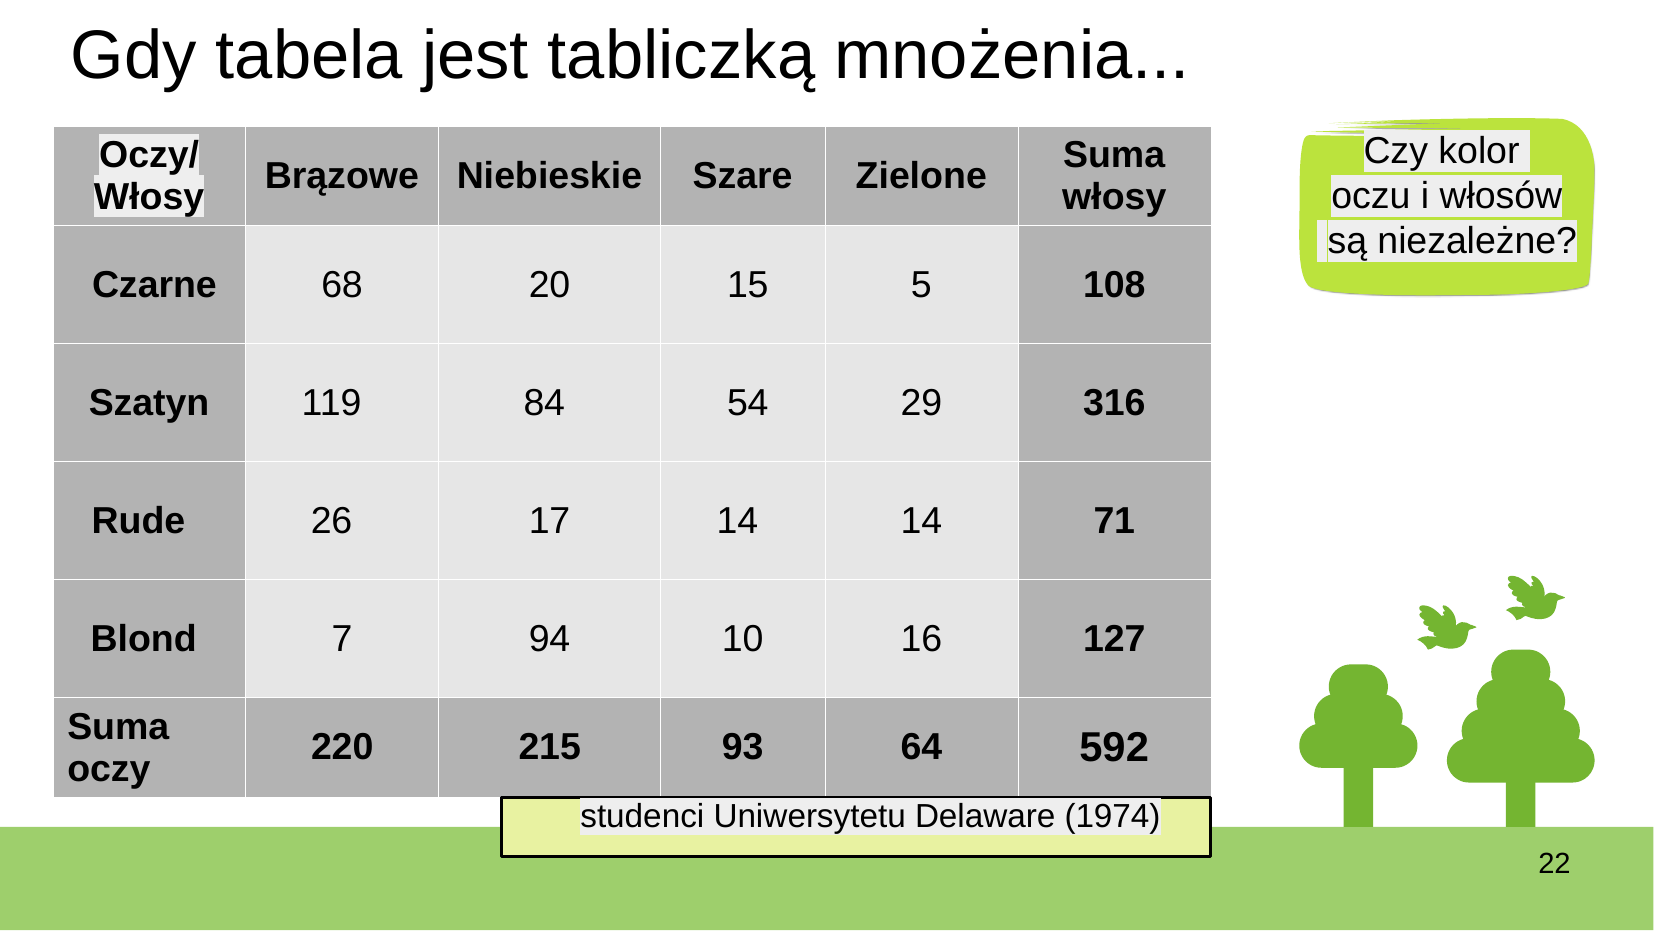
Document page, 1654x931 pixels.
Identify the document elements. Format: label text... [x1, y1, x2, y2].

table_header Zielone [826, 127, 1018, 225]
table_cell 15 [661, 226, 825, 343]
table_cell 127 [1019, 580, 1211, 697]
table_cell 20 [439, 226, 660, 343]
title Gdy tabela jest tabliczką mnożenia... [69, 0, 1192, 114]
table_cell Szatyn [54, 344, 245, 461]
table_cell 26 [246, 462, 438, 579]
table_cell 215 [439, 698, 660, 797]
table_cell Rude [54, 462, 245, 579]
table_cell 17 [439, 462, 660, 579]
table_cell 592 [1019, 698, 1211, 796]
table_cell 5 [826, 226, 1018, 343]
table_cell 10 [661, 580, 825, 697]
table_cell 108 [1019, 226, 1211, 343]
table_cell 316 [1019, 344, 1211, 461]
table_cell 119 [246, 344, 438, 461]
table_cell Suma oczy [54, 698, 245, 797]
table_cell 93 [661, 698, 825, 796]
text_box Czy kolor oczu i włosów są niezależne? [1299, 118, 1595, 296]
table_header Oczy/Włosy [54, 127, 245, 225]
table_cell 14 [661, 462, 825, 579]
table_cell 71 [1019, 462, 1211, 579]
table_cell 29 [826, 344, 1018, 461]
table_cell 54 [661, 344, 825, 461]
table_header Szare [661, 127, 825, 225]
table_cell 7 [246, 580, 438, 697]
table_cell 68 [246, 226, 438, 343]
table_header Suma włosy [1019, 127, 1211, 225]
table_cell 14 [826, 462, 1018, 579]
table_cell 220 [246, 698, 438, 797]
table_cell 16 [826, 580, 1018, 697]
table_header Niebieskie [439, 127, 660, 225]
table_cell 94 [439, 580, 660, 697]
table_header Brązowe [246, 127, 438, 225]
table_cell 84 [439, 344, 660, 461]
table_cell Blond [54, 580, 245, 697]
table_cell 64 [826, 698, 1018, 796]
table_cell Czarne [54, 226, 245, 343]
text_box studenci Uniwersytetu Delaware (1974) [501, 797, 1211, 857]
